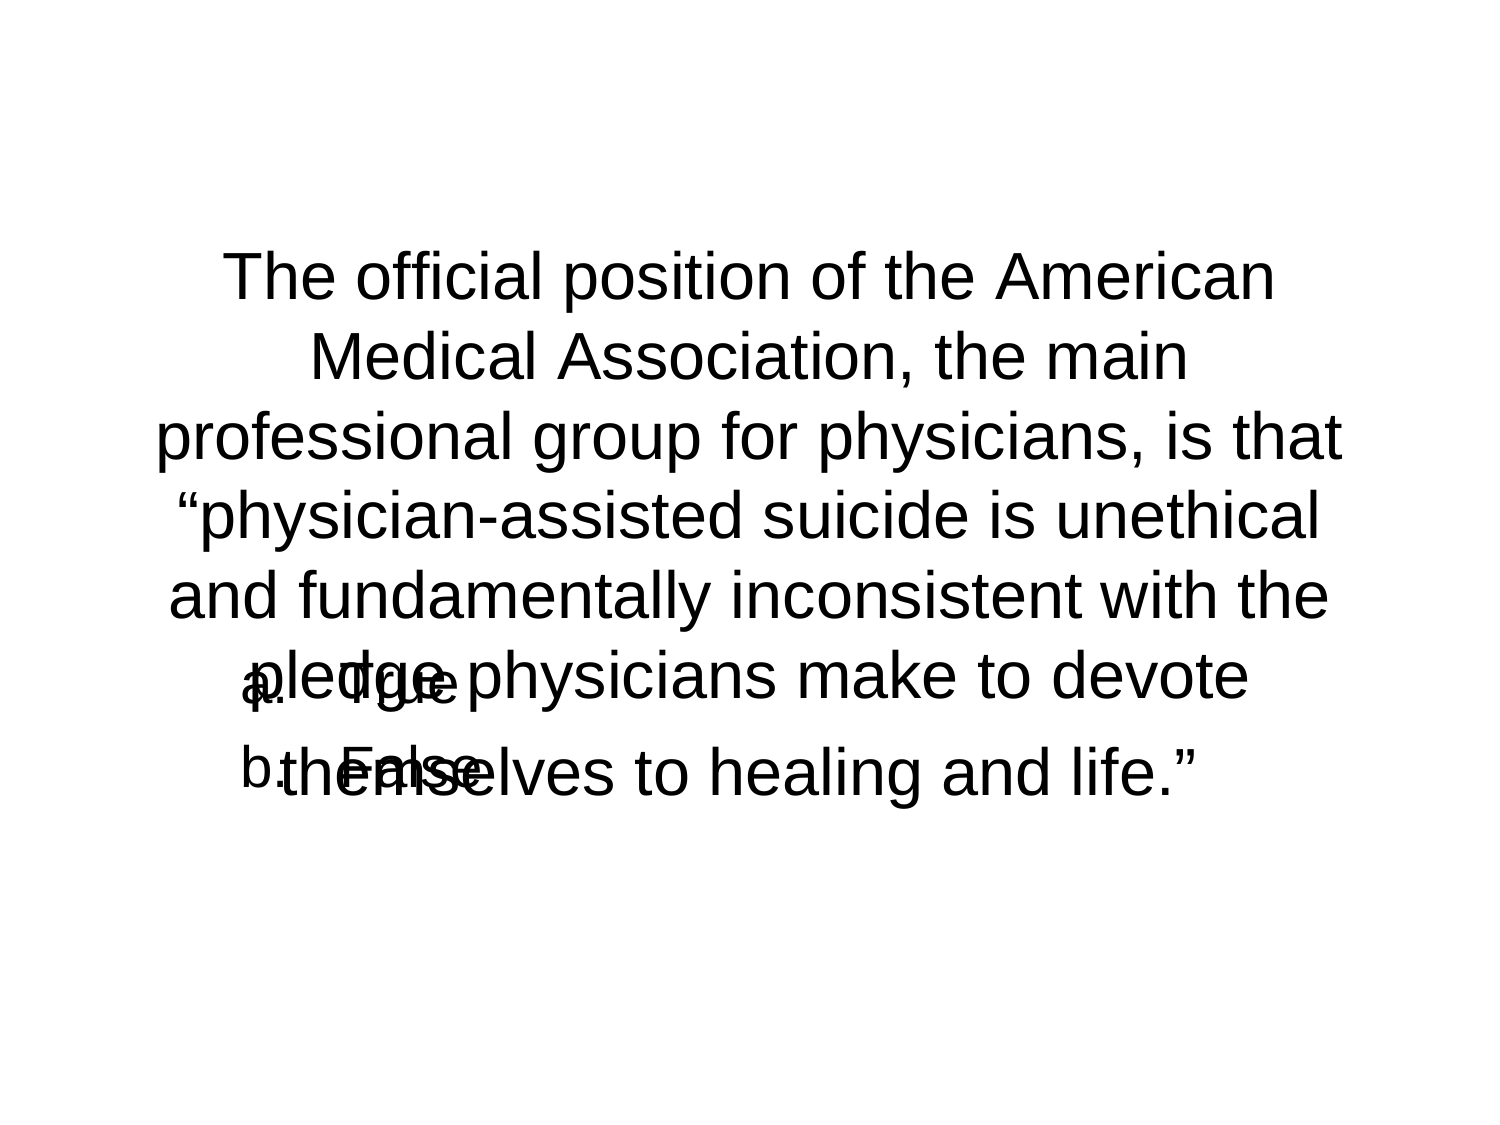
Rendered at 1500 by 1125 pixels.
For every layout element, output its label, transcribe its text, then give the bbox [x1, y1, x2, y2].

subtitle True False [225, 637, 1276, 925]
title The official position of the American Medical Association, the main professional group for physicians, is that “physician-assisted suicide is unethical and fundamentally inconsistent with the pledge physicians make to devote themselves to healing and life.” [112, 224, 1388, 467]
